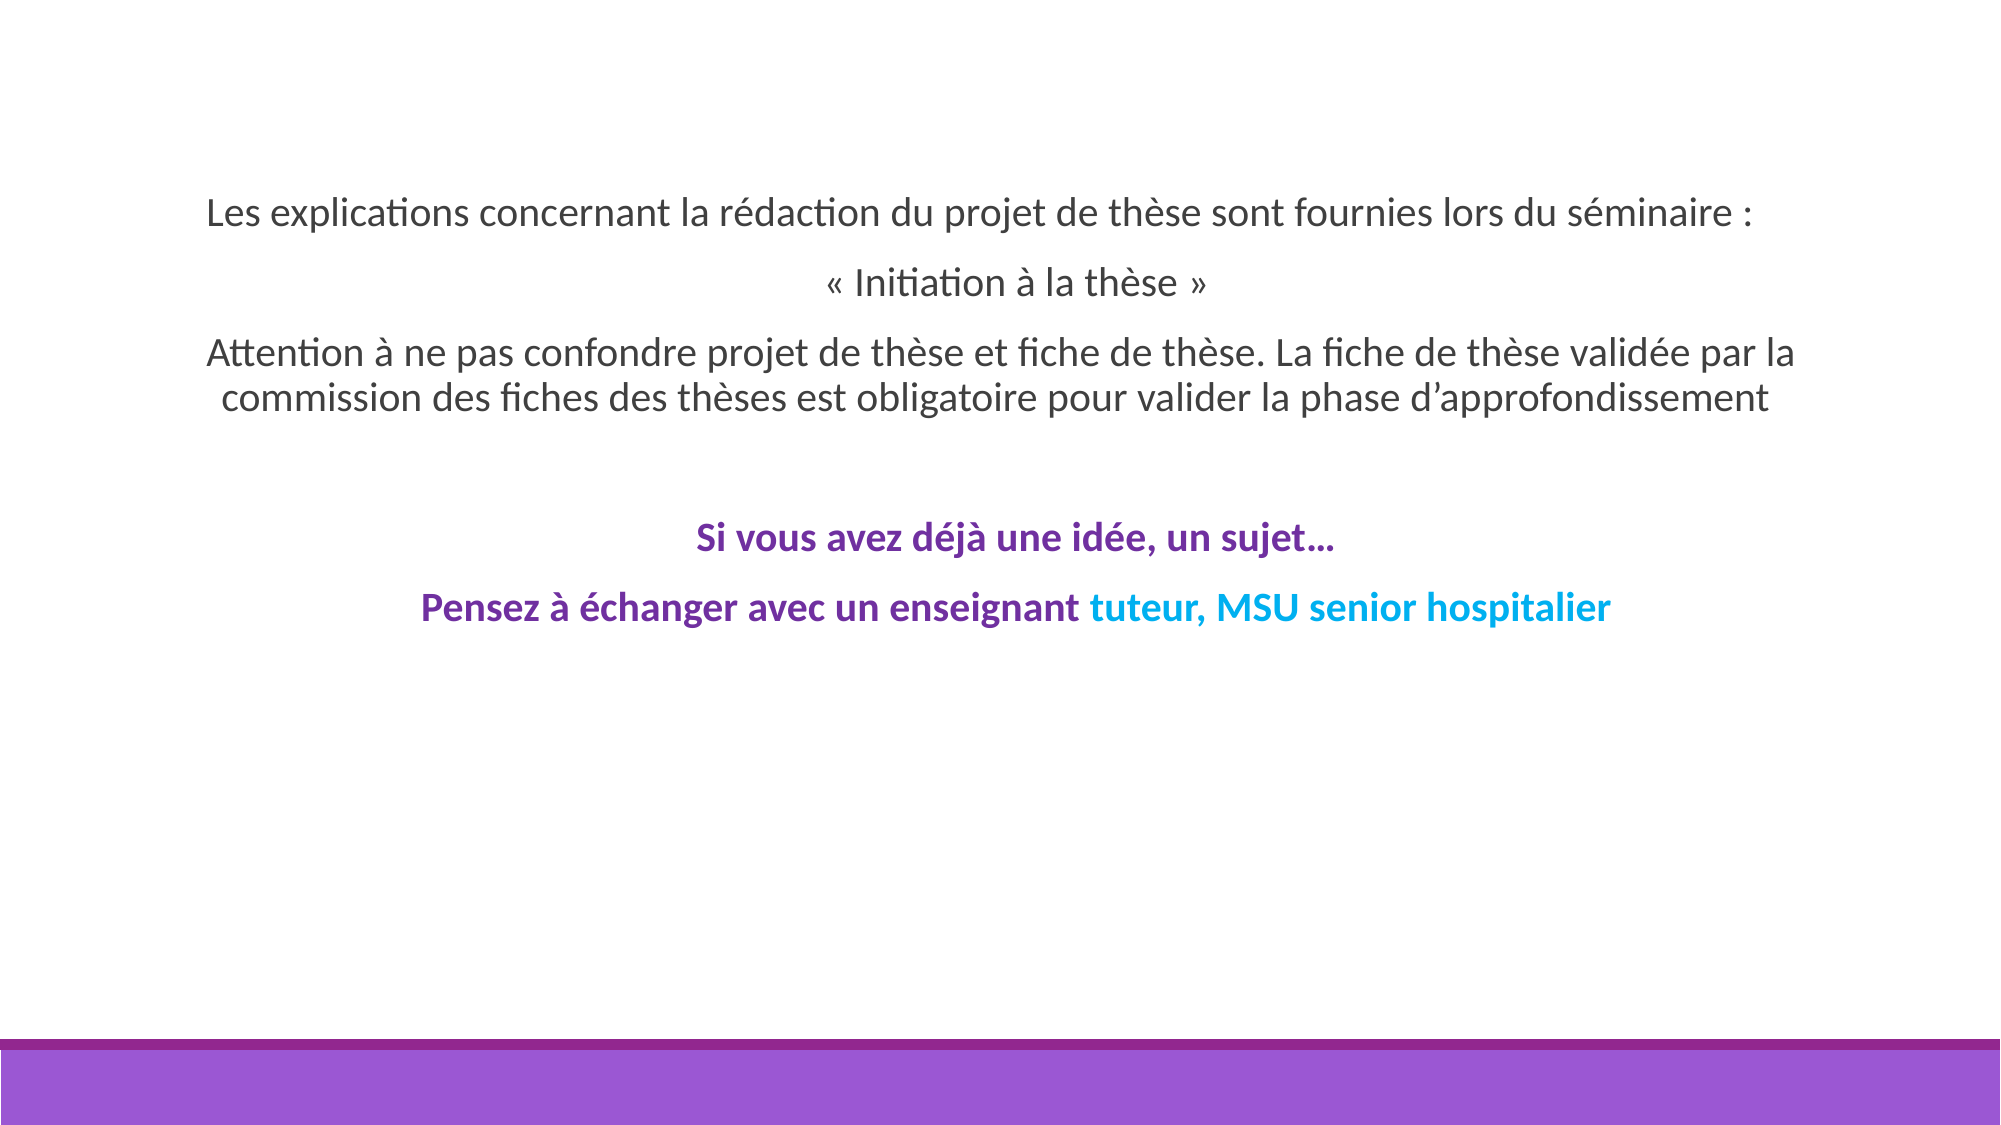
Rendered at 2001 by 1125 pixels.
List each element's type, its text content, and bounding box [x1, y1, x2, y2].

list Les explications concernant la rédaction du projet de thèse sont fournies lors du séminaire : « Initiation à la thèse » Attention à ne pas confondre projet de thèse et fiche de thèse. La fiche de thèse validée par la commission des fiches des thèses est obligatoire pour valider la phase d’approfondissement Si vous avez déjà une idée, un sujet… Pensez à échanger avec un enseignant tuteur, MSU senior hospitalier [191, 182, 1842, 843]
